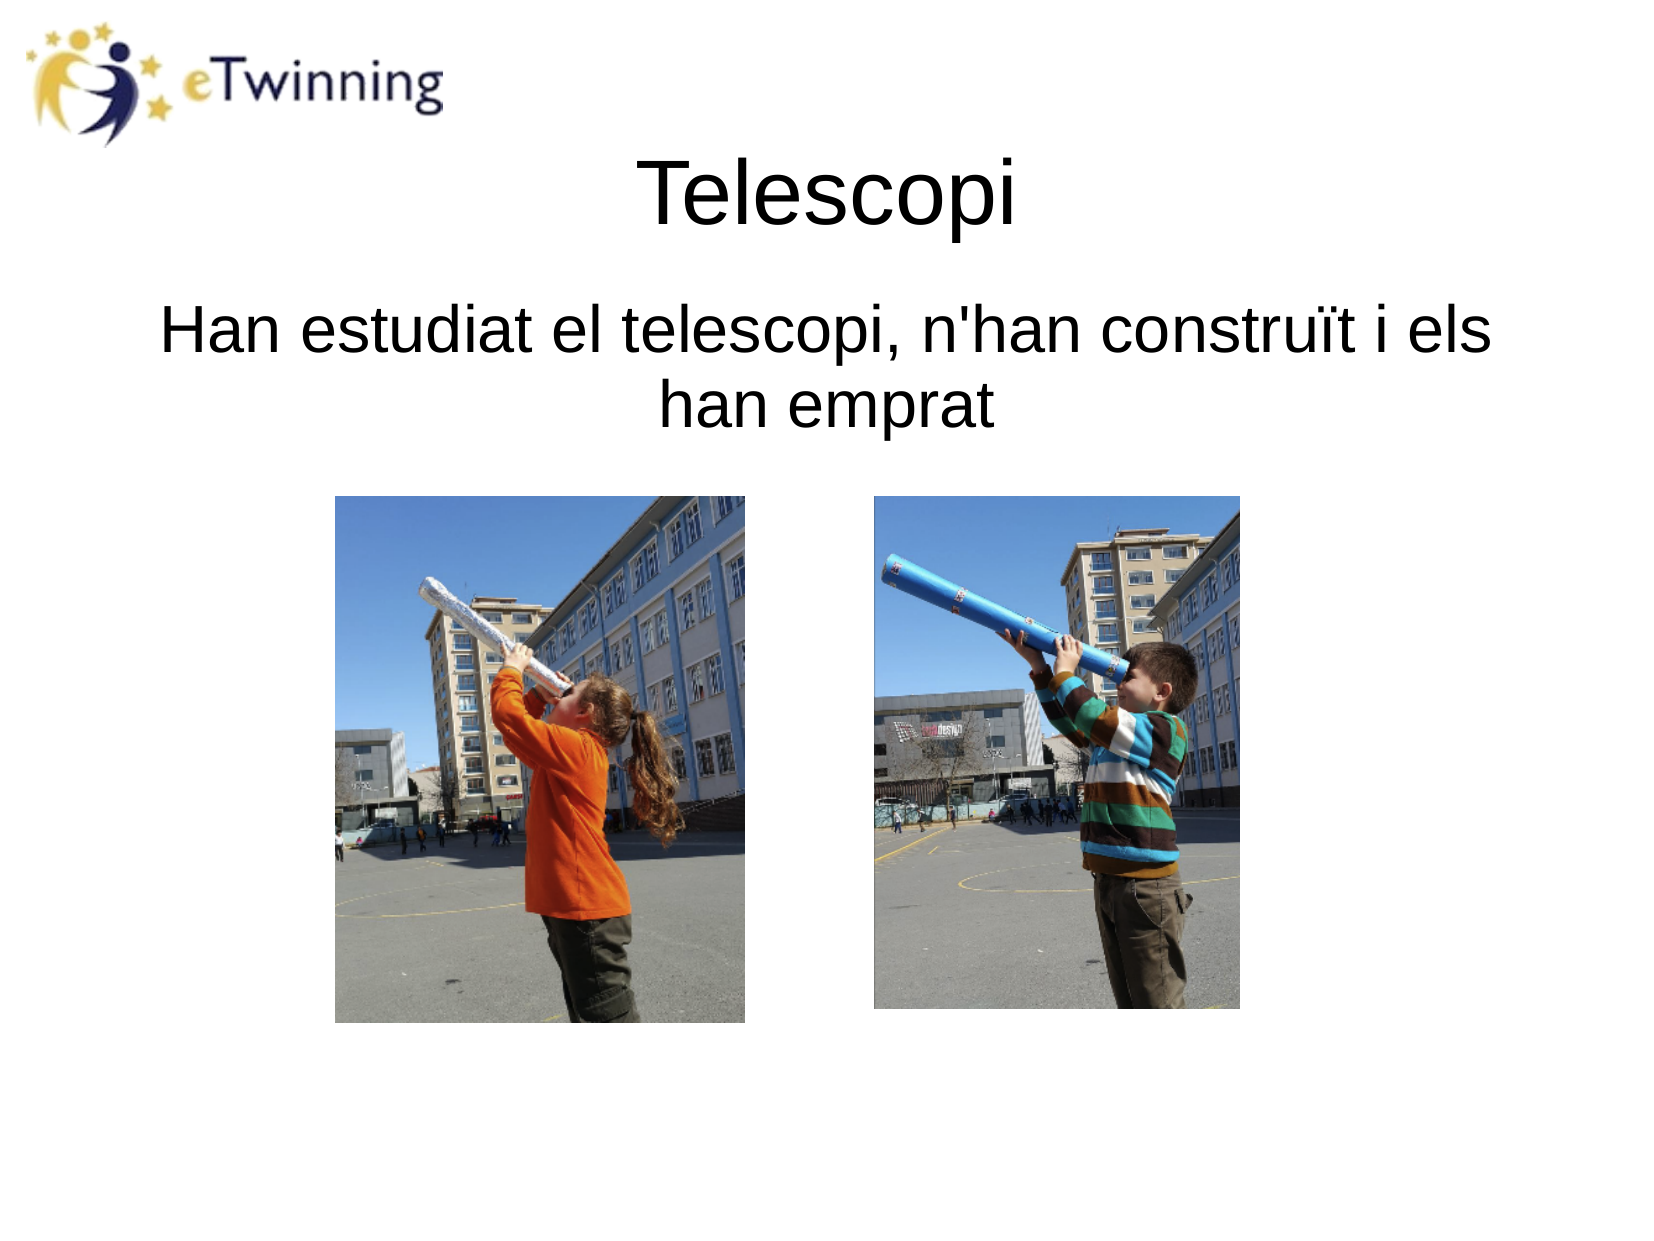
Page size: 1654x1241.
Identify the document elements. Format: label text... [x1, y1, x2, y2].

picture [874, 496, 1240, 1009]
title Telescopi [82, 136, 1571, 249]
picture [26, 20, 443, 148]
subtitle Han estudiat el telescopi, n'han construït i els han emprat [118, 292, 1536, 442]
picture [335, 496, 745, 1023]
